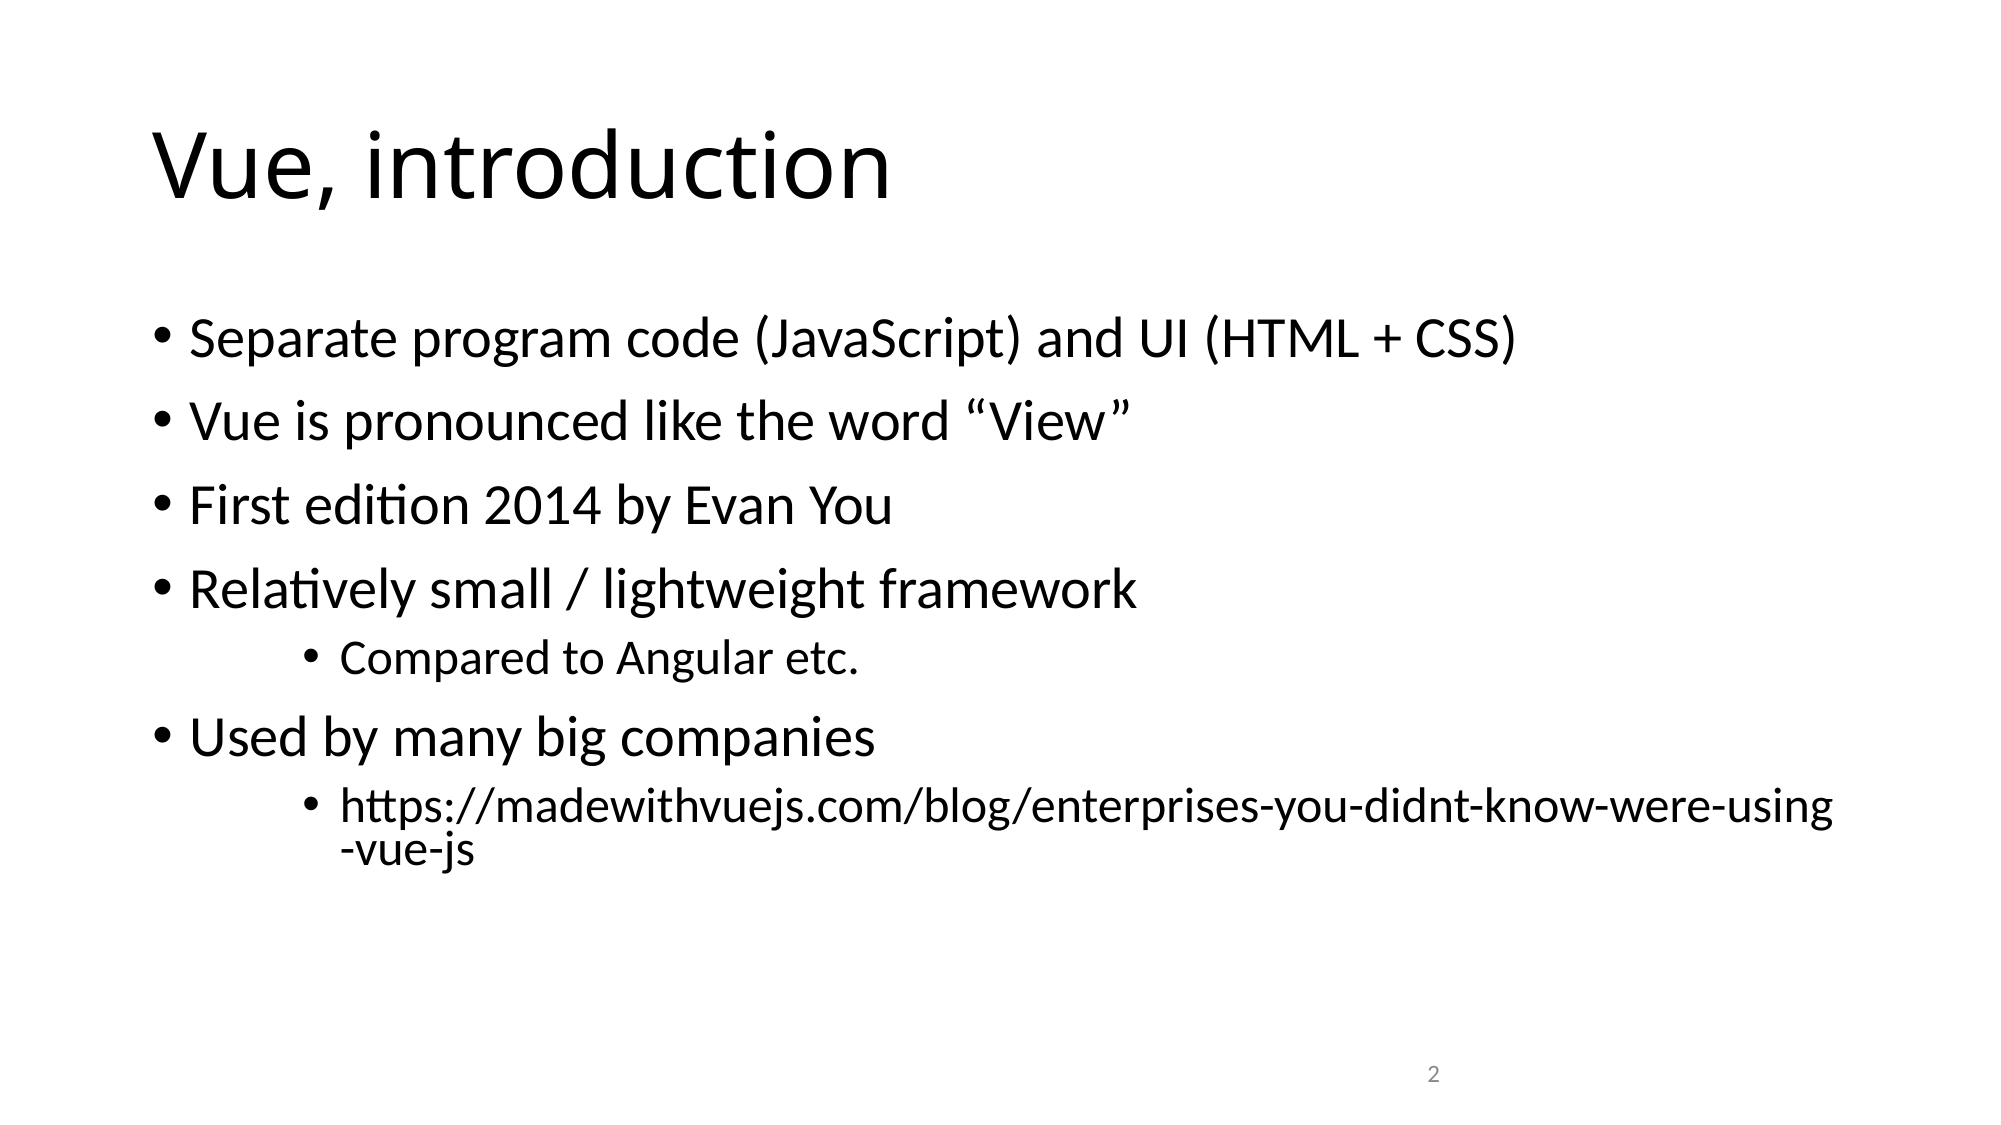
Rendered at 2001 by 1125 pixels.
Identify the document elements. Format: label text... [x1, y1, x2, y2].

text_box [1412, 1042, 1863, 1103]
title Vue, introduction [137, 59, 1863, 278]
list Separate program code (JavaScript) and UI (HTML + CSS) Vue is pronounced like the word “View” First edition 2014 by Evan You Relatively small / lightweight framework Compared to Angular etc. Used by many big companies https://madewithvuejs.com/blog/enterprises-you-didnt-know-were-using-vue-js [137, 299, 1863, 1014]
